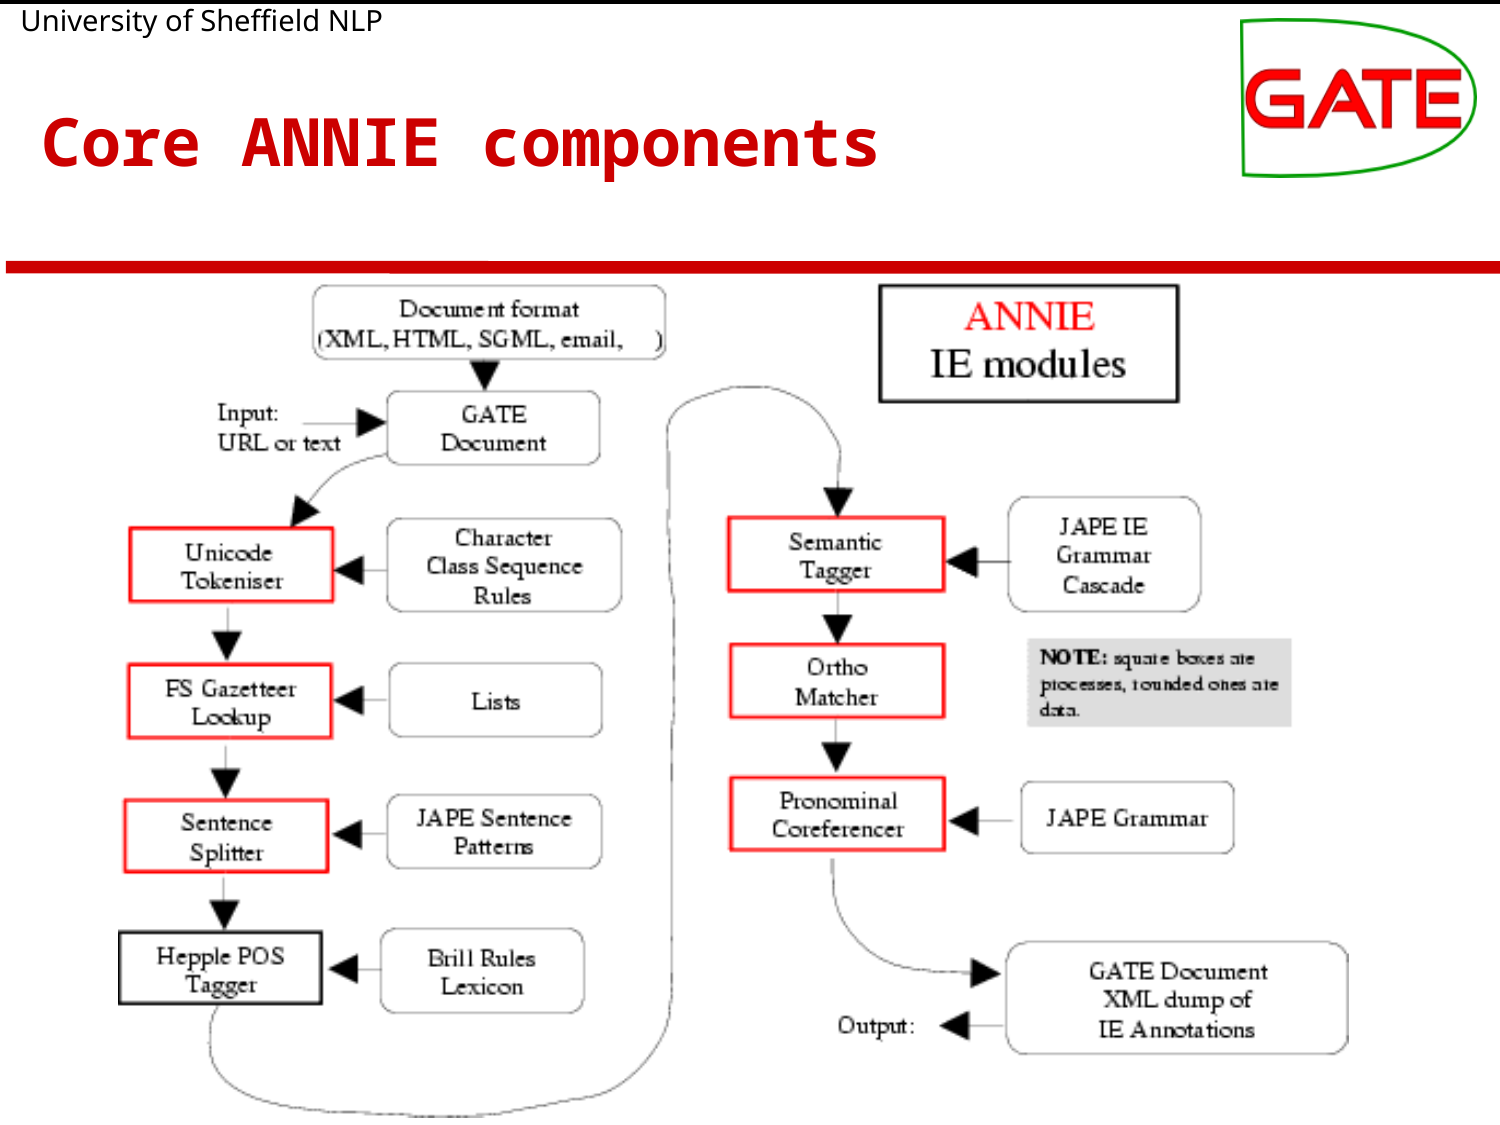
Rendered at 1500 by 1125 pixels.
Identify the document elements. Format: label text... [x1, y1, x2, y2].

text_box [0, 0, 1500, 4]
text_box Core ANNIE components [41, 59, 1388, 228]
picture [118, 283, 1349, 1118]
picture [1240, 18, 1477, 178]
